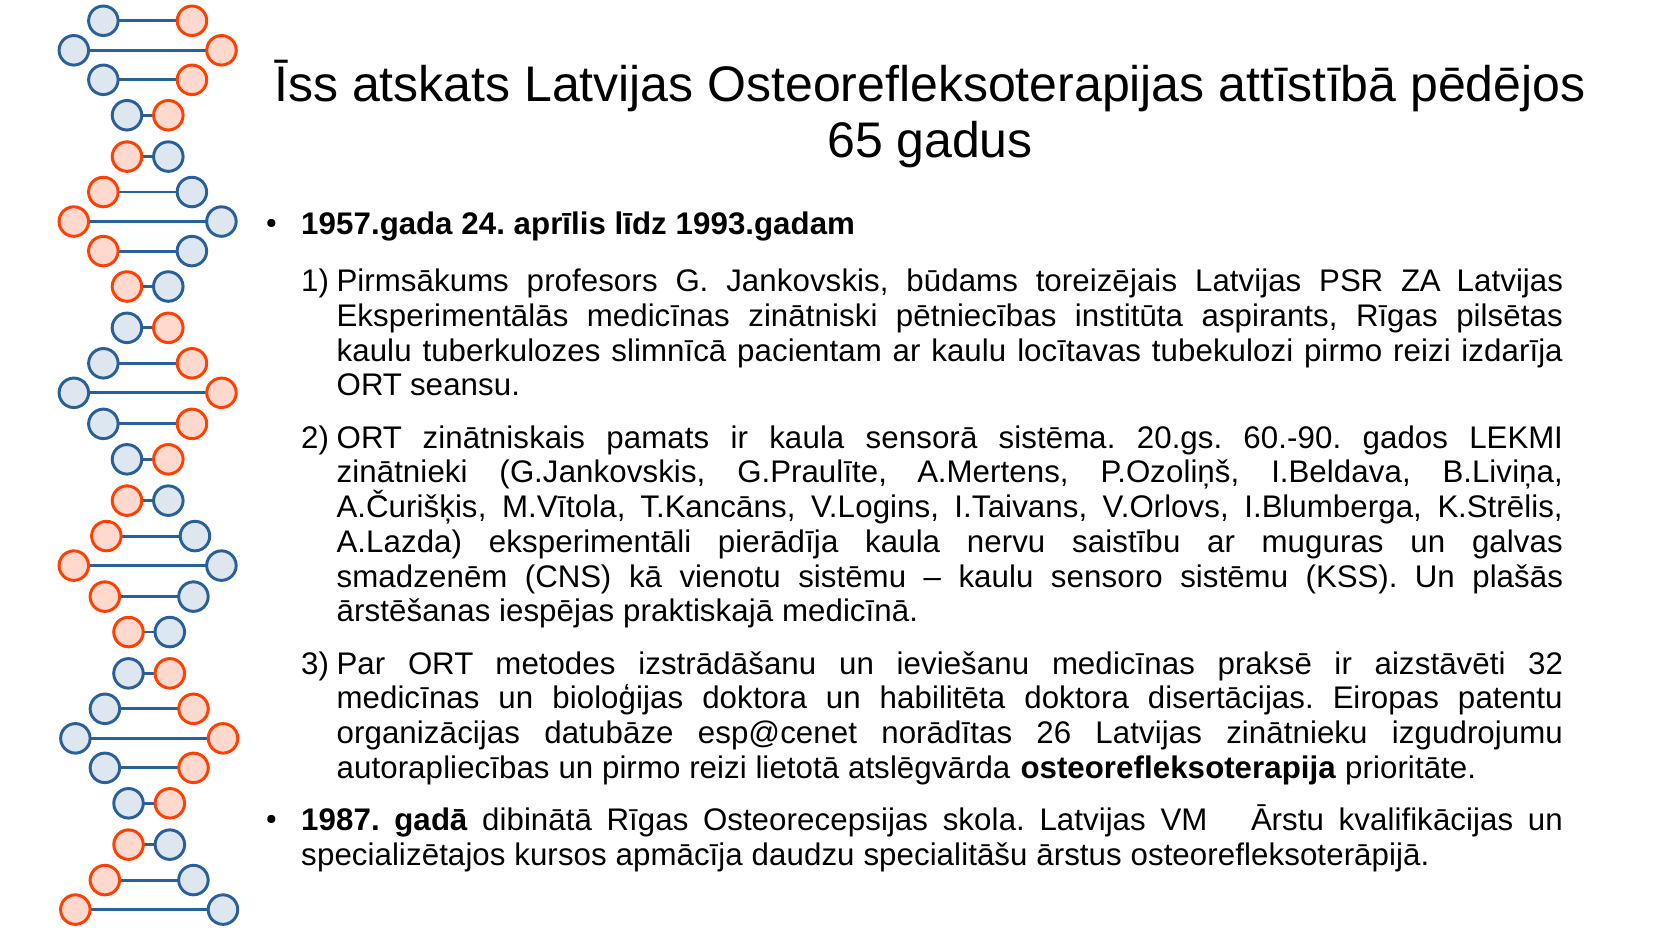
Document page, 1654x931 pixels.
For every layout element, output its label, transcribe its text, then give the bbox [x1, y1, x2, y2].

title Īss atskats Latvijas Osteorefleksoterapijas attīstībā pēdējos 65 gadus [265, 35, 1595, 189]
list 1957.gada 24. aprīlis līdz 1993.gadam Pirmsākums profesors G. Jankovskis, būdams toreizējais Latvijas PSR ZA Latvijas Eksperimentālās medicīnas zinātniski pētniecības institūta aspirants, Rīgas pilsētas kaulu tuberkulozes slimnīcā pacientam ar kaulu locītavas tubekulozi pirmo reizi izdarīja ORT seansu. ORT zinātniskais pamats ir kaula sensorā sistēma. 20.gs. 60.-90. gados LEKMI zinātnieki (G.Jankovskis, G.Praulīte, A.Mertens, P.Ozoliņš, I.Beldava, B.Liviņa, A.Čurišķis, M.Vītola, T.Kancāns, V.Logins, I.Taivans, V.Orlovs, I.Blumberga, K.Strēlis, A.Lazda) eksperimentāli pierādīja kaula nervu saistību ar muguras un galvas smadzenēm (CNS) kā vienotu sistēmu – kaulu sensoro sistēmu (KSS). Un plašās ārstēšanas iespējas praktiskajā medicīnā. Par ORT metodes izstrādāšanu un ieviešanu medicīnas praksē ir aizstāvēti 32 medicīnas un bioloģijas doktora un habilitēta doktora disertācijas. Eiropas patentu organizācijas datubāze esp@cenet norādītas 26 Latvijas zinātnieku izgudrojumu autorapliecības un pirmo reizi lietotā atslēgvārda osteorefleksoterapija prioritāte. 1987. gadā dibinātā Rīgas Osteorecepsijas skola. Latvijas VM Ārstu kvalifikācijas un specializētajos kursos apmācīja daudzu specialitāšu ārstus osteorefleksoterāpijā. [265, 206, 1565, 886]
